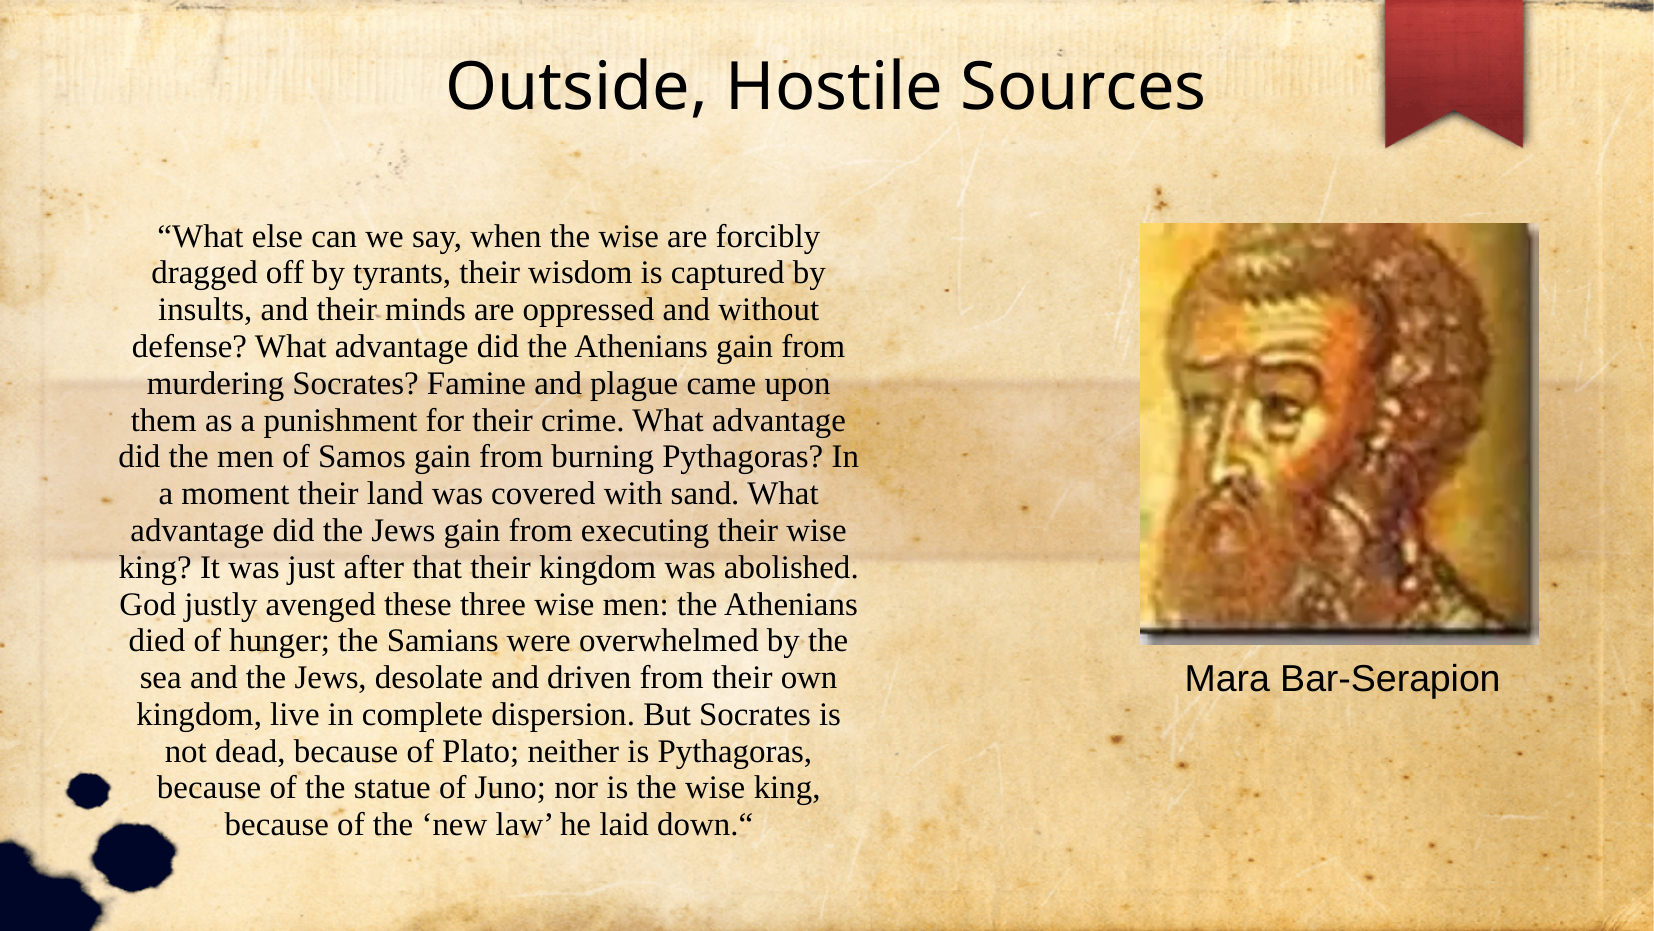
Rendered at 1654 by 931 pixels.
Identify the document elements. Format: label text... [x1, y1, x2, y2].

picture [0, 0, 1654, 931]
list “What else can we say, when the wise are forcibly dragged off by tyrants, their wisdom is captured by insults, and their minds are oppressed and without defense? What advantage did the Athenians gain from murdering Socrates? Famine and plague came upon them as a punishment for their crime. What advantage did the men of Samos gain from burning Pythagoras? In a moment their land was covered with sand. What advantage did the Jews gain from executing their wise king? It was just after that their kingdom was abolished. God justly avenged these three wise men: the Athenians died of hunger; the Samians were overwhelmed by the sea and the Jews, desolate and driven from their own kingdom, live in complete dispersion. But Socrates is not dead, because of Plato; neither is Pythagoras, because of the statue of Juno; nor is the wise king, because of the ‘new law’ he laid down.“ [64, 217, 868, 850]
text_box Mara Bar-Serapion [1140, 650, 1546, 756]
title Outside, Hostile Sources [82, 5, 1571, 162]
